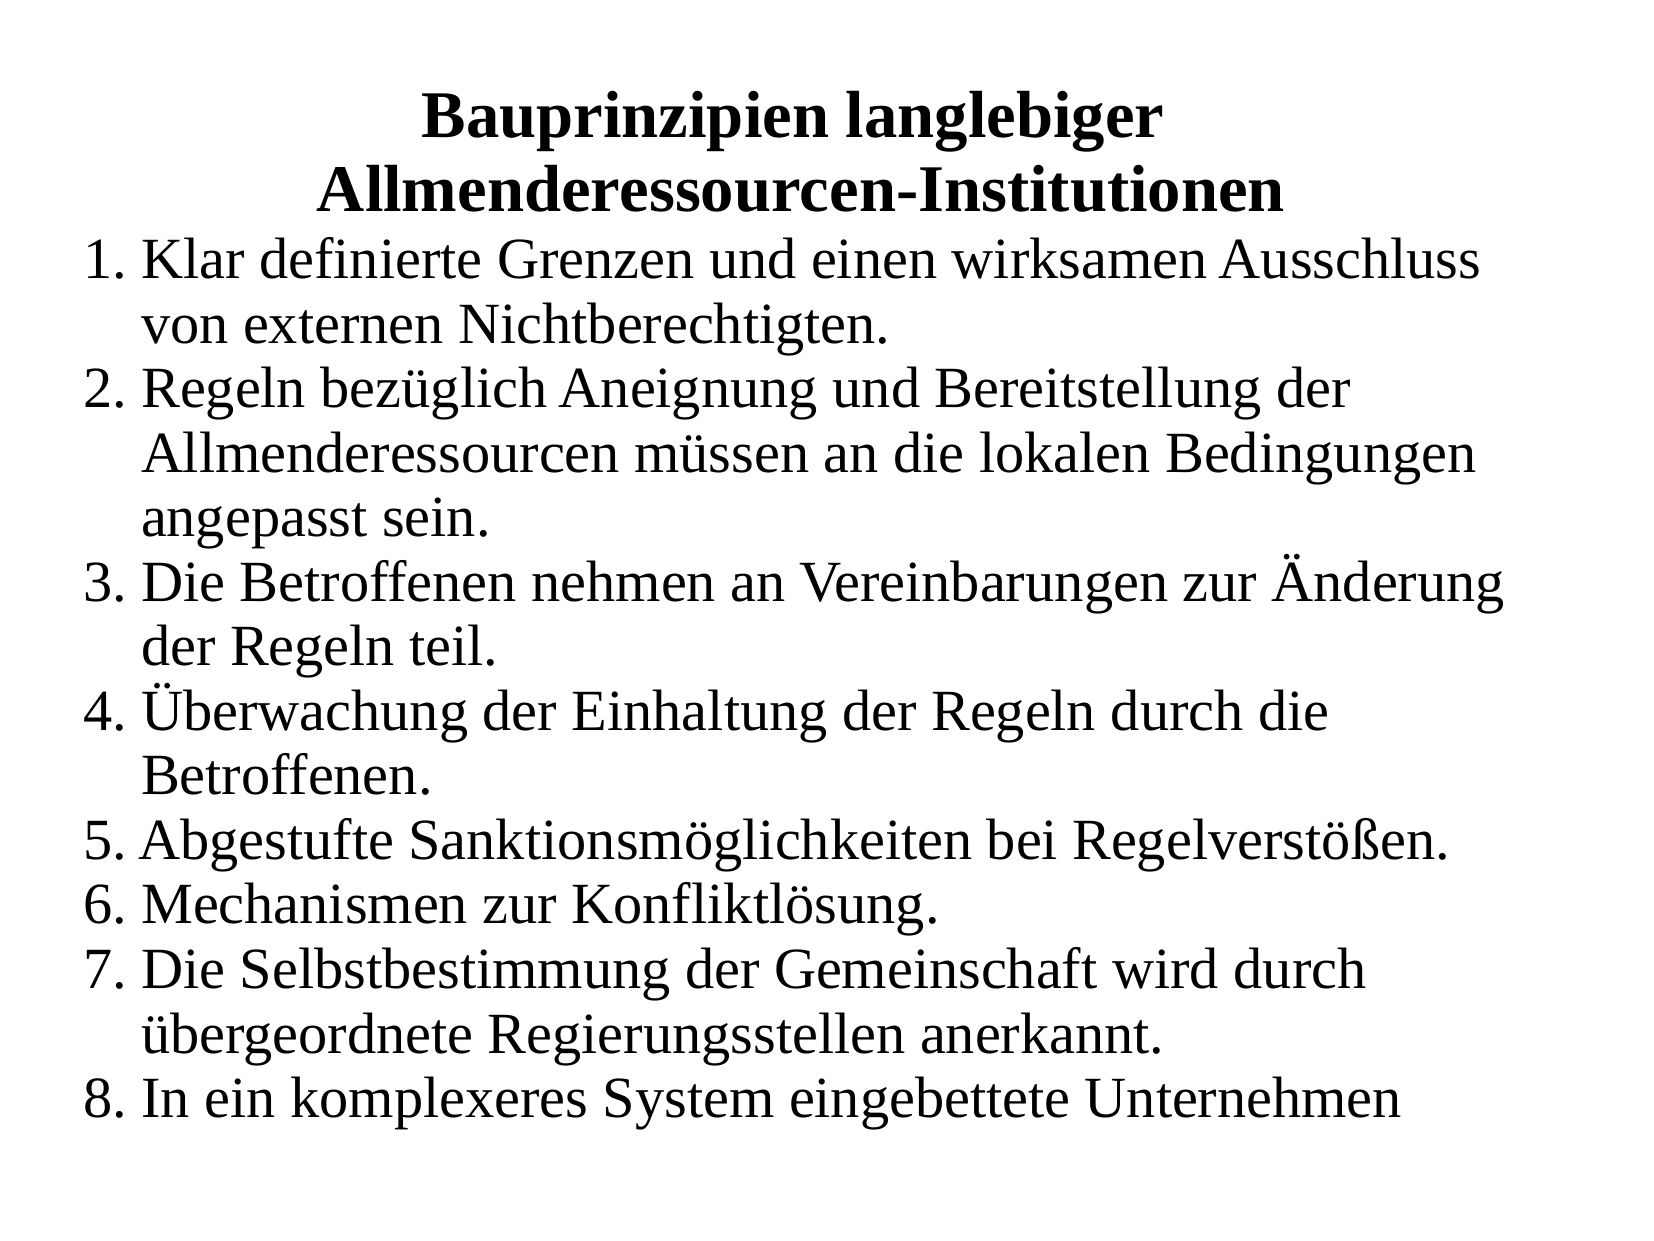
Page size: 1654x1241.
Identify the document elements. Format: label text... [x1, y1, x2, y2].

text_box Bauprinzipien langlebiger Allmenderessourcen-Institutionen 1. Klar definierte Grenzen und einen wirksamen Ausschluss von externen Nichtberechtigten. 2. Regeln bezüglich Aneignung und Bereitstellung der Allmenderessourcen müssen an die lokalen Bedingungen angepasst sein. 3. Die Betroffenen nehmen an Vereinbarungen zur Änderung der Regeln teil. 4. Überwachung der Einhaltung der Regeln durch die Betroffenen. 5. Abgestufte Sanktionsmöglichkeiten bei Regelverstößen. 6. Mechanismen zur Konfliktlösung. 7. Die Selbstbestimmung der Gemeinschaft wird durch übergeordnete Regierungsstellen anerkannt. 8. In ein komplexeres System eingebettete Unternehmen [68, 70, 1601, 1138]
